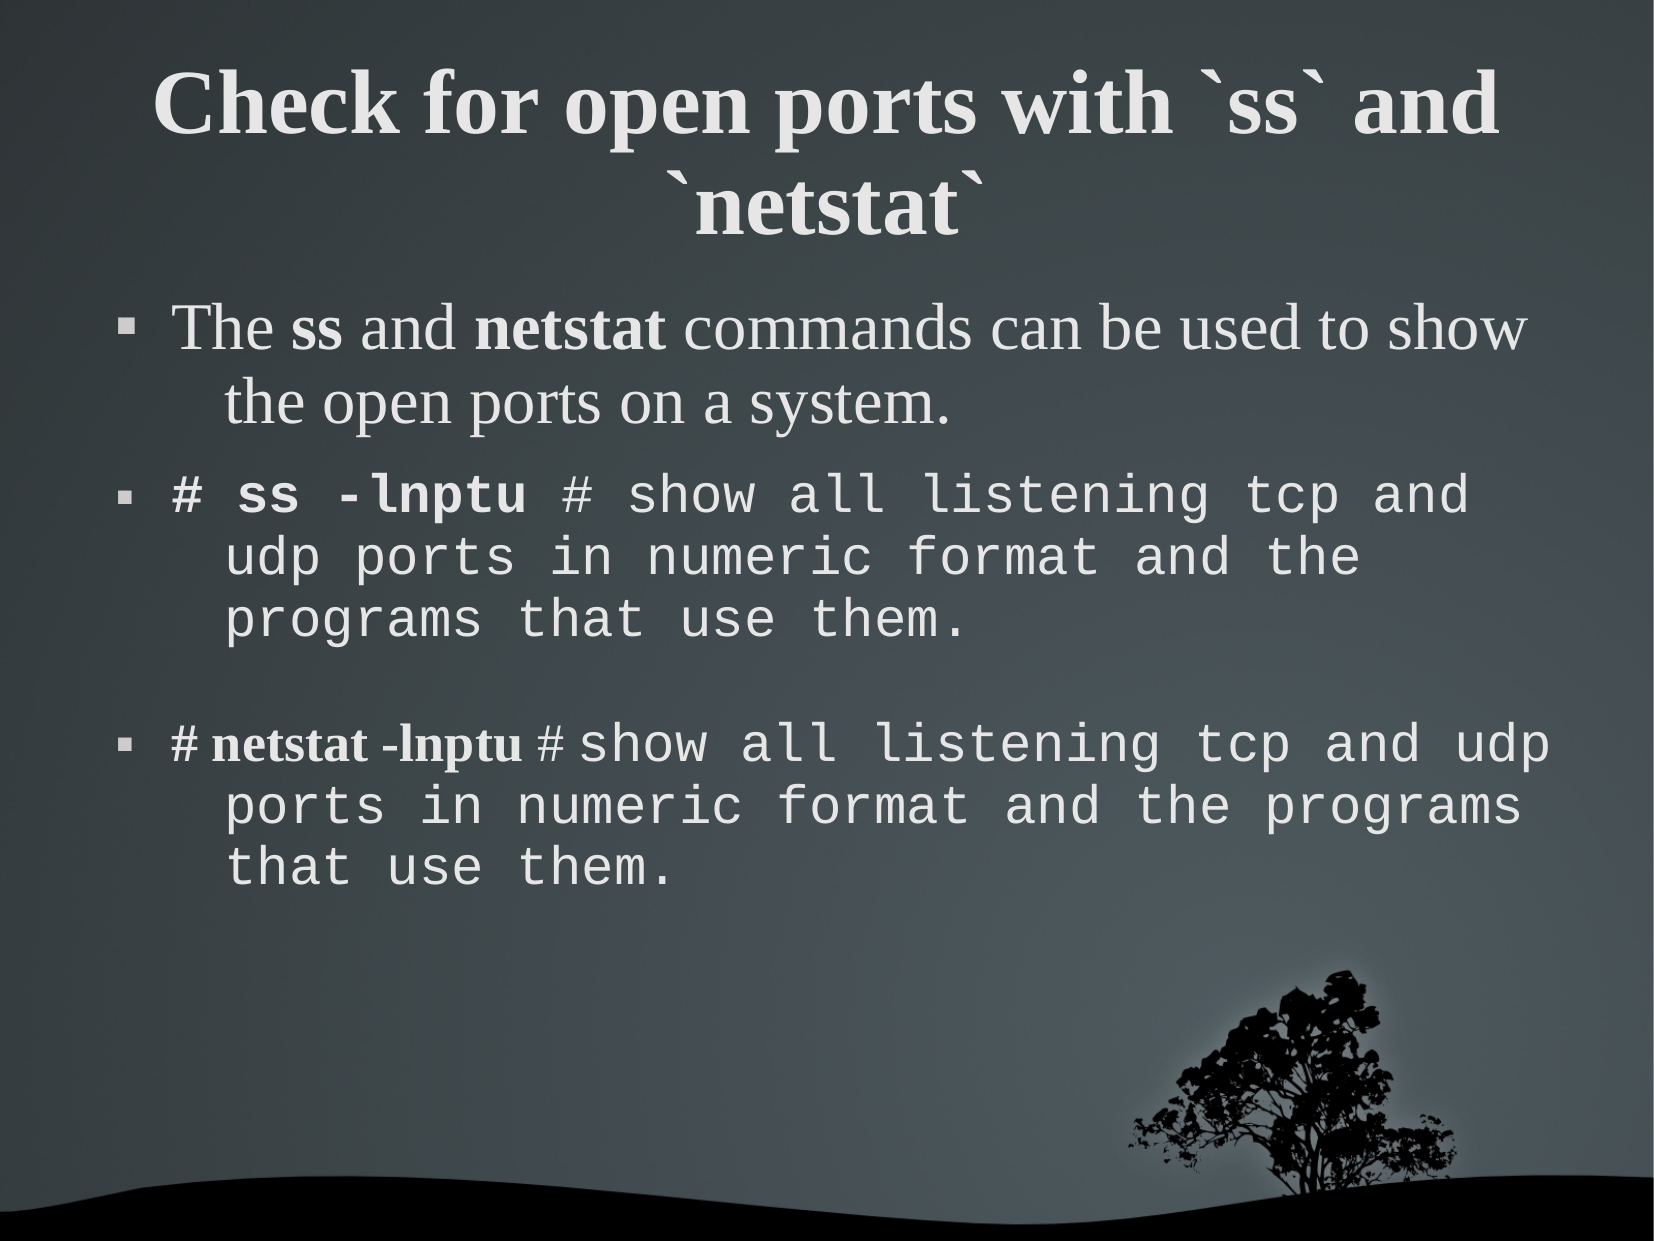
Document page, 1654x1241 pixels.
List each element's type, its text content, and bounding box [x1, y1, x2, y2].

title Check for open ports with `ss` and `netstat` [82, 33, 1571, 273]
list The ss and netstat commands can be used to show the open ports on a system. # ss -lnptu # show all listening tcp and udp ports in numeric format and the programs that use them. # netstat -lnptu # show all listening tcp and udp ports in numeric format and the programs that use them. [82, 290, 1571, 1177]
picture [0, 0, 1654, 1241]
